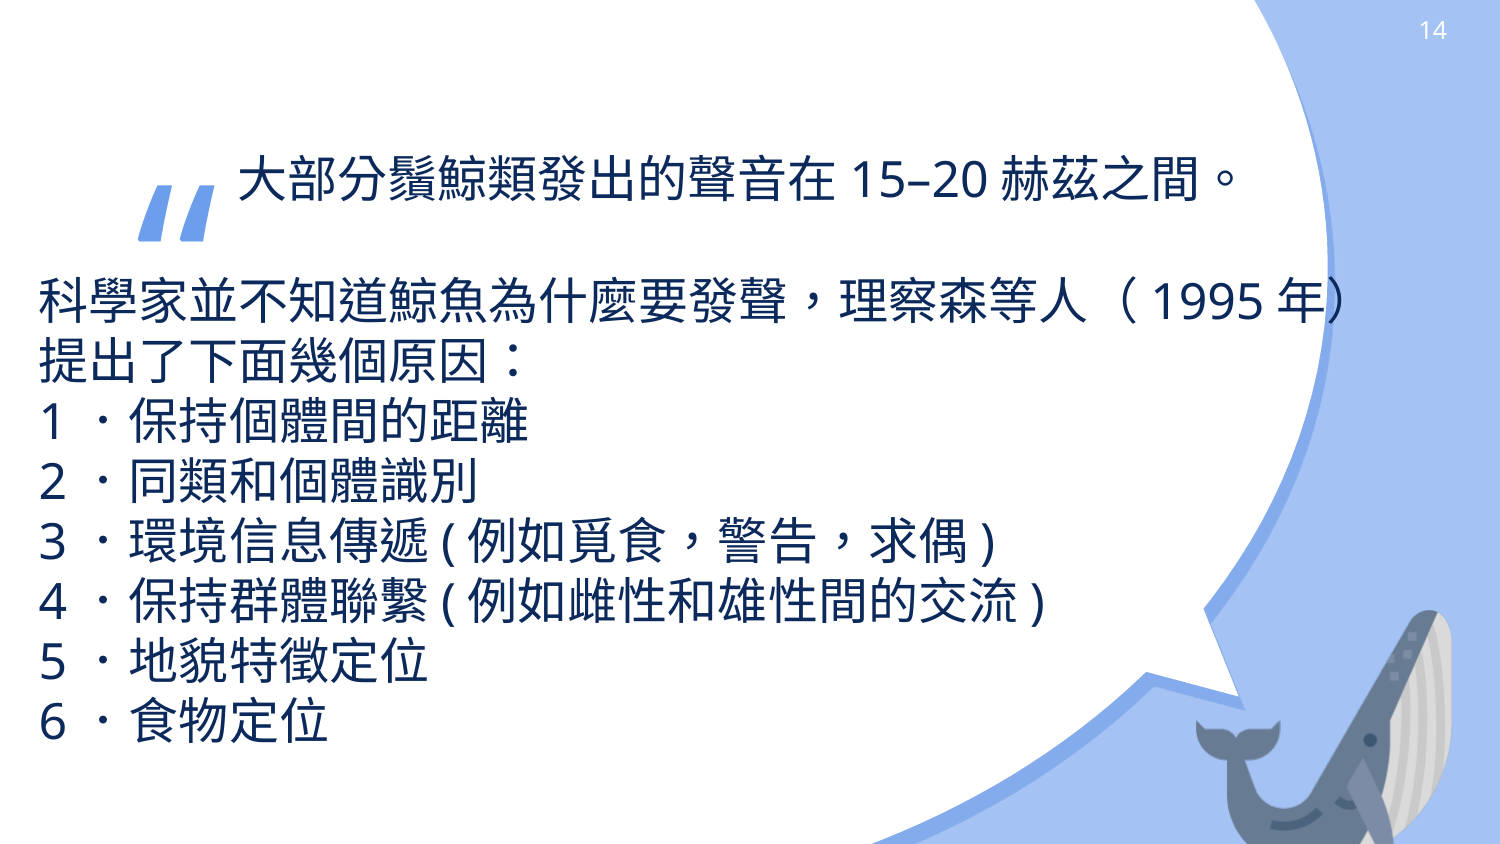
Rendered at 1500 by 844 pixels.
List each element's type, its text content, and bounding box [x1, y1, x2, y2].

text_box 科學家並不知道鯨魚為什麼要發聲，理察森等人（1995年） 提出了下面幾個原因： 1．保持個體間的距離 2．同類和個體識別 3．環境信息傳遞(例如覓食，警告，求偶) 4．保持群體聯繫(例如雌性和雄性間的交流) 5．地貌特徵定位 6．食物定位 [23, 262, 1406, 757]
text_box 大部分鬚鯨類發出的聲音在15–20赫茲之間。 [222, 82, 1282, 262]
picture [1183, 597, 1465, 844]
text_box 14 [1403, 0, 1494, 65]
